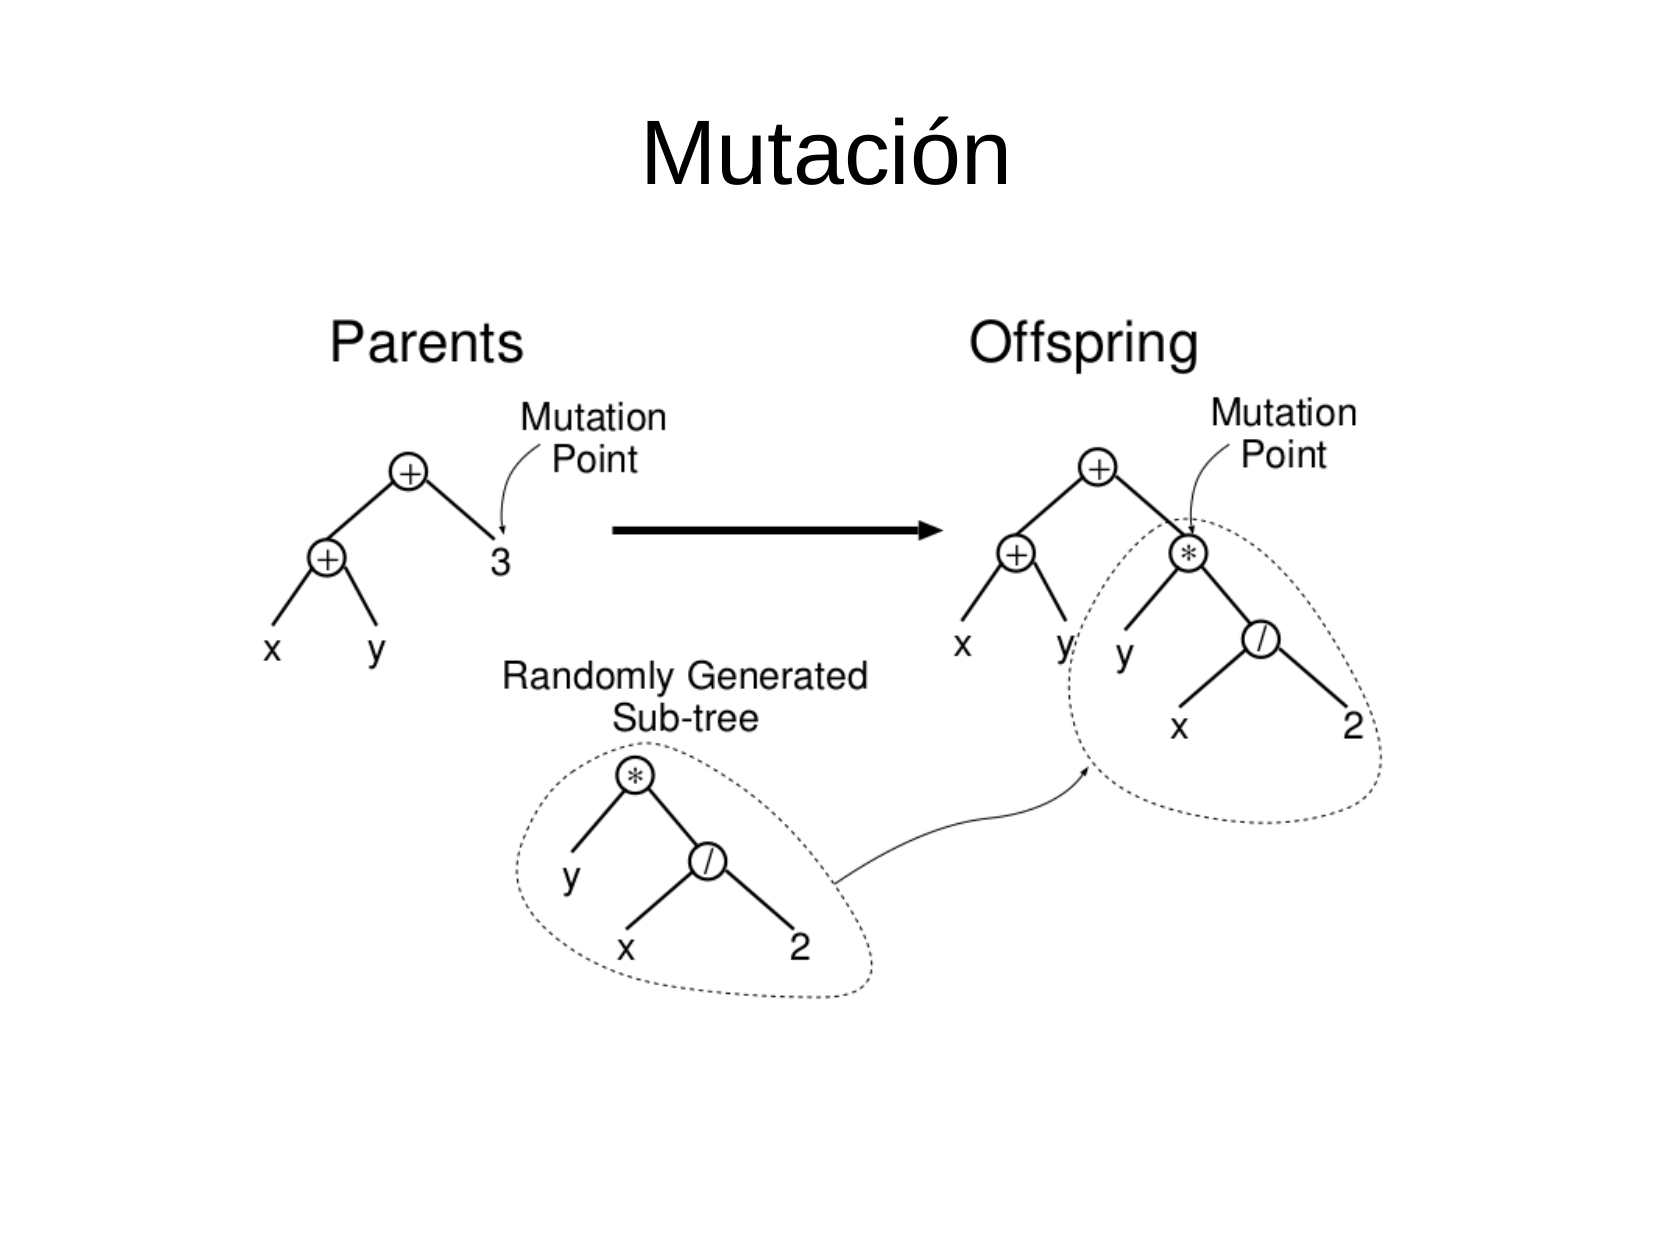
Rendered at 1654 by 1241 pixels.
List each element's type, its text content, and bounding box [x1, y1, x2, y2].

title Mutación [82, 49, 1571, 257]
picture [249, 290, 1404, 1010]
